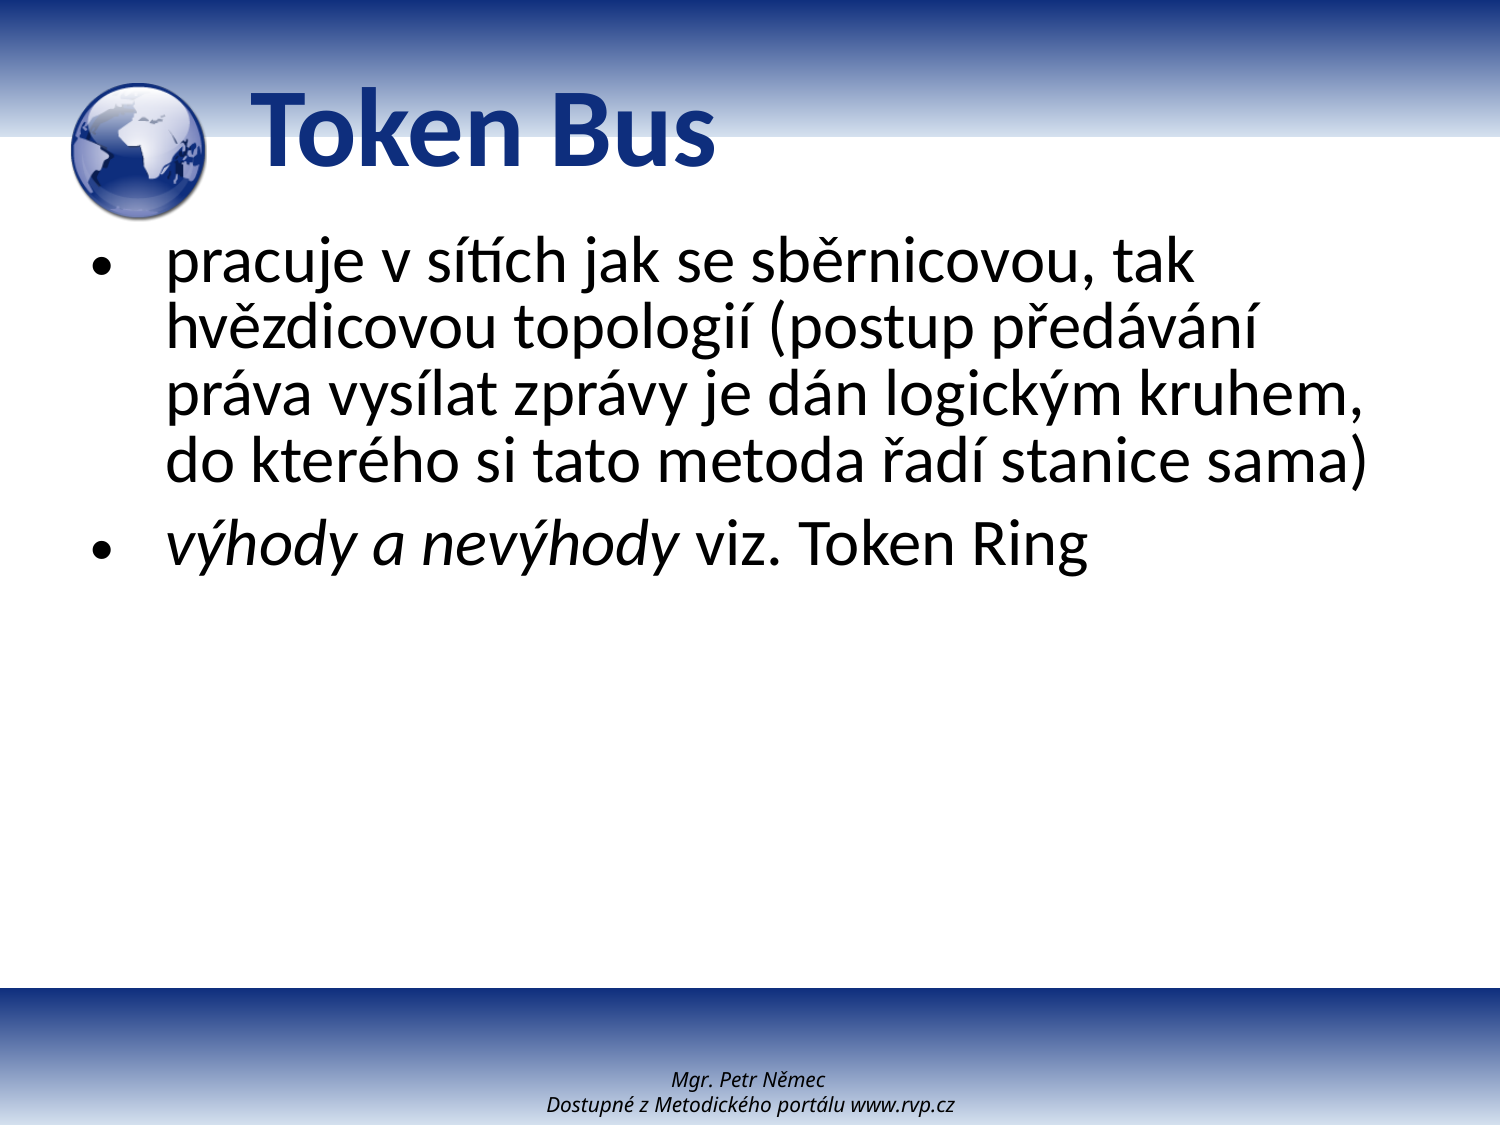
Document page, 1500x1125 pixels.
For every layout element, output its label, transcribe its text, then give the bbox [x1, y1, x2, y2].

picture [69, 83, 207, 222]
title Token Bus [235, 45, 1426, 224]
list pracuje v sítích jak se sběrnicovou, tak hvězdicovou topologií (postup předávání práva vysílat zprávy je dán logickým kruhem, do kterého si tato metoda řadí stanice sama) výhody a nevýhody viz. Token Ring [75, 224, 1426, 664]
